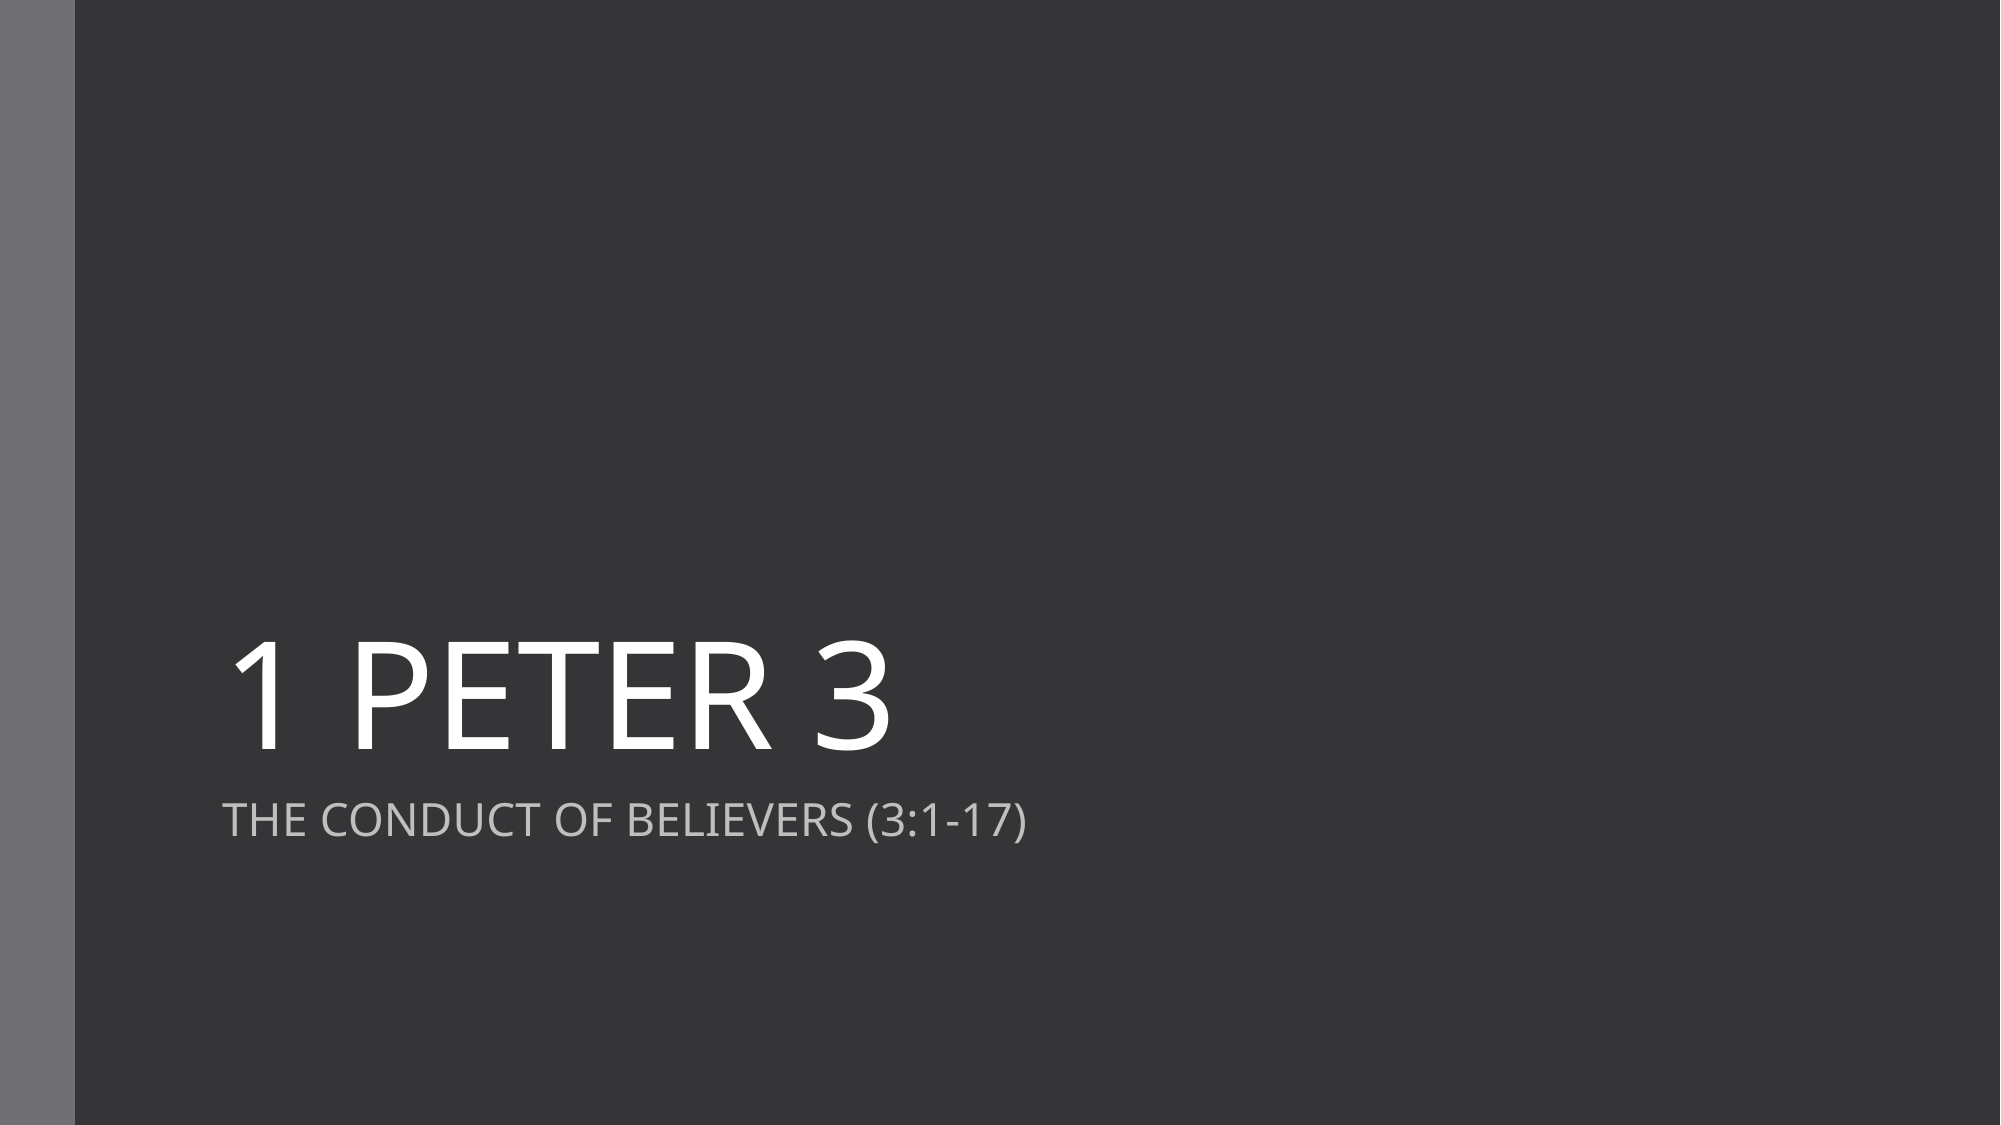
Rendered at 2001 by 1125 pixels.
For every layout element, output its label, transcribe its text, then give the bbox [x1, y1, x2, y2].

title 1 PETER 3 [206, 124, 1752, 787]
subtitle THE CONDUCT OF BELIEVERS (3:1-17) [206, 787, 1752, 1066]
